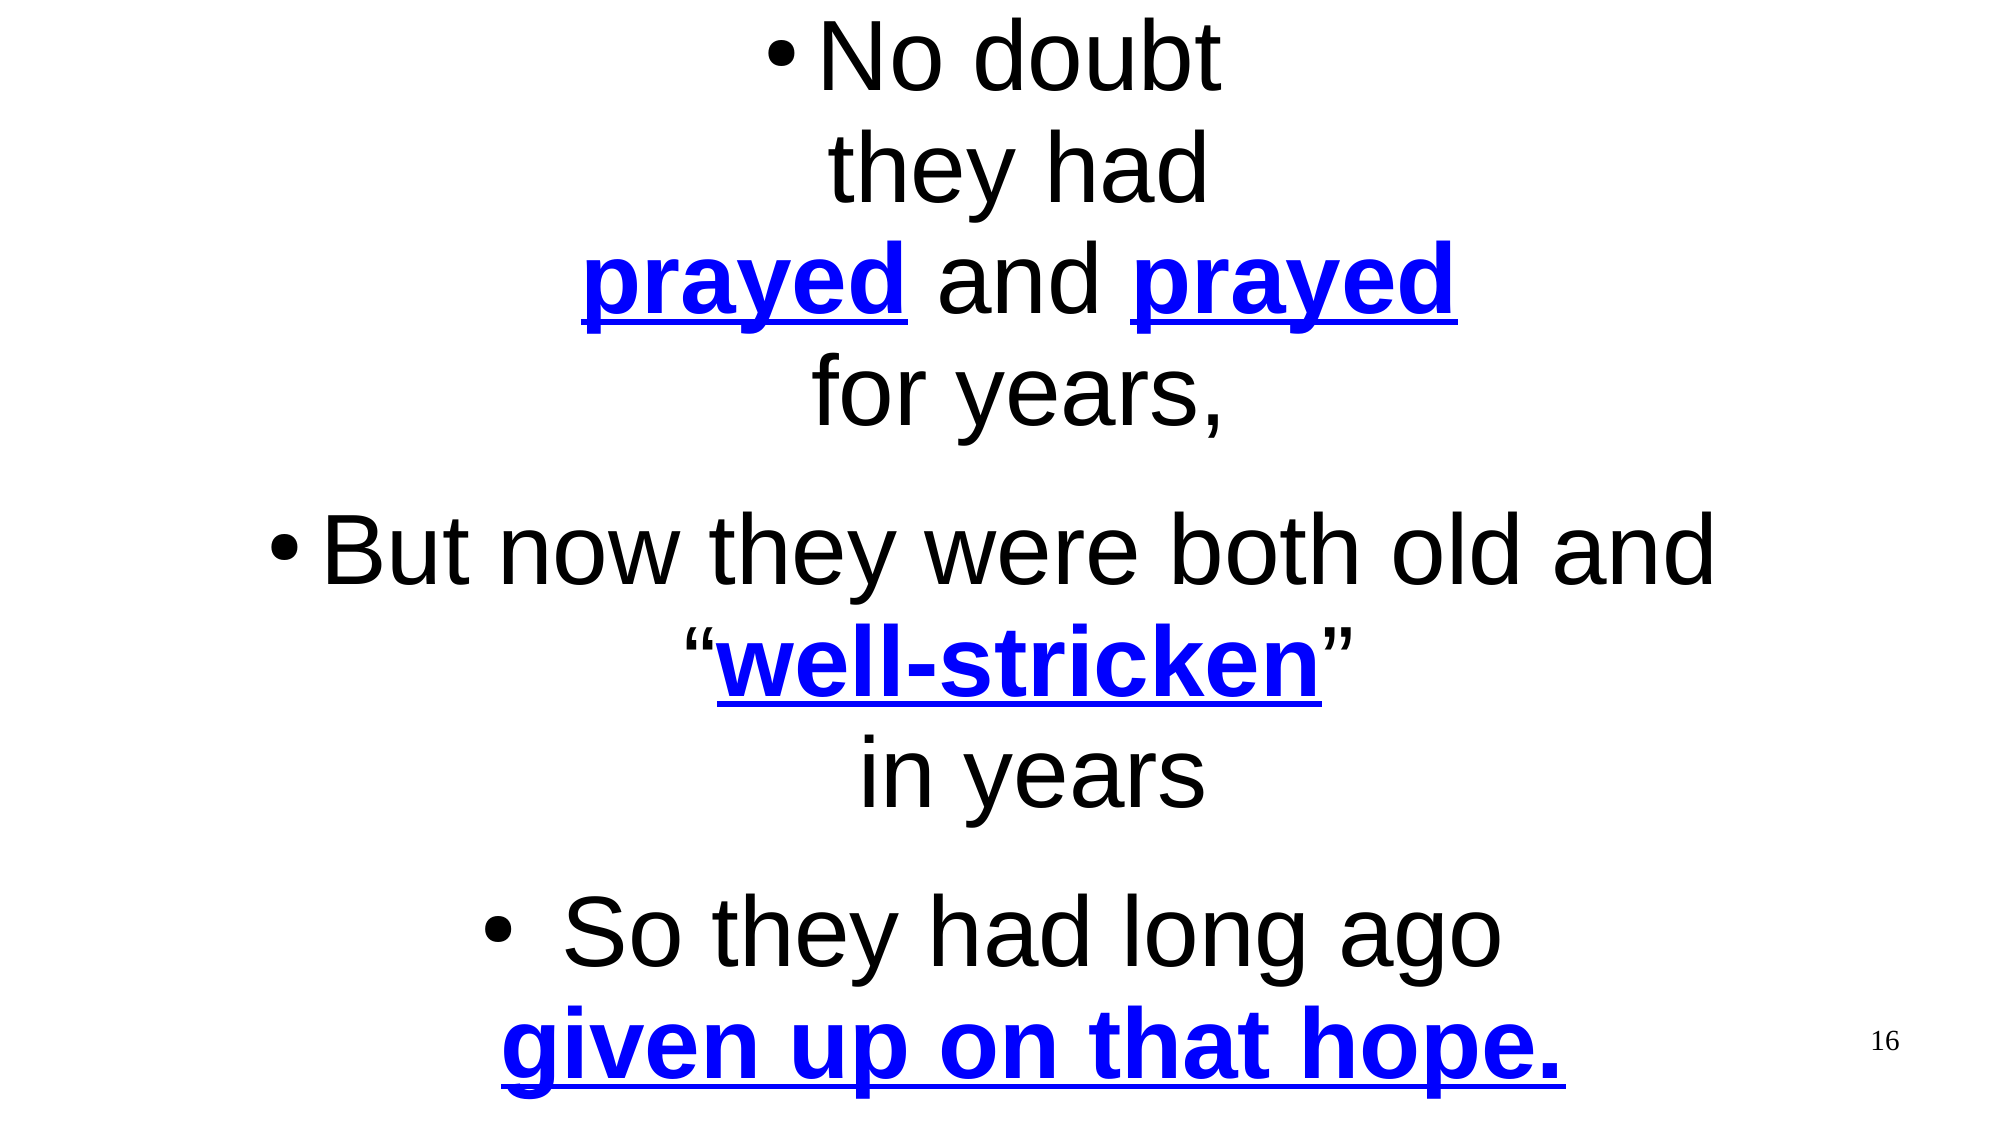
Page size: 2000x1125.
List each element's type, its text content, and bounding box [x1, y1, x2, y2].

list No doubt they had prayed and prayed for years, But now they were both old and “well-stricken” in years So they had long ago given up on that hope. [0, 0, 1996, 1123]
